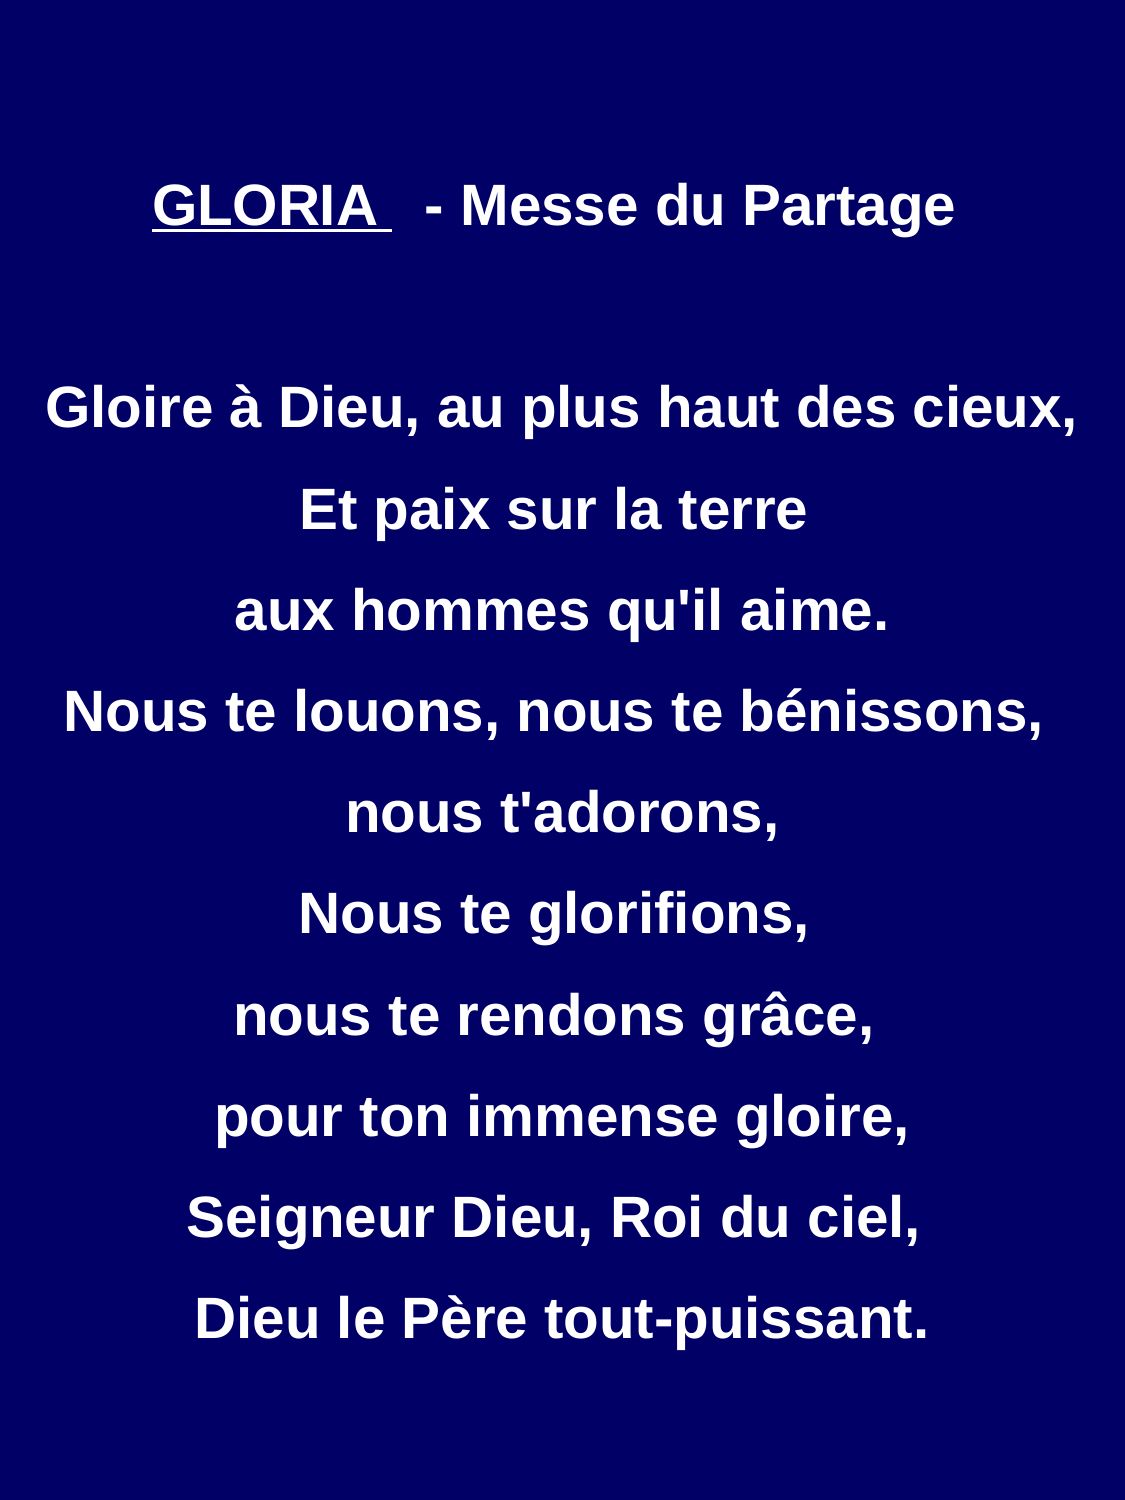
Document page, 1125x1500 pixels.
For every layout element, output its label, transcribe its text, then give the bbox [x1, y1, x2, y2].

text_box GLORIA - Messe du Partage Gloire à Dieu, au plus haut des cieux, Et paix sur la terre aux hommes qu'il aime. Nous te louons, nous te bénissons, nous t'adorons, Nous te glorifions, nous te rendons grâce, pour ton immense gloire, Seigneur Dieu, Roi du ciel, Dieu le Père tout-puissant. [0, 159, 1125, 1359]
